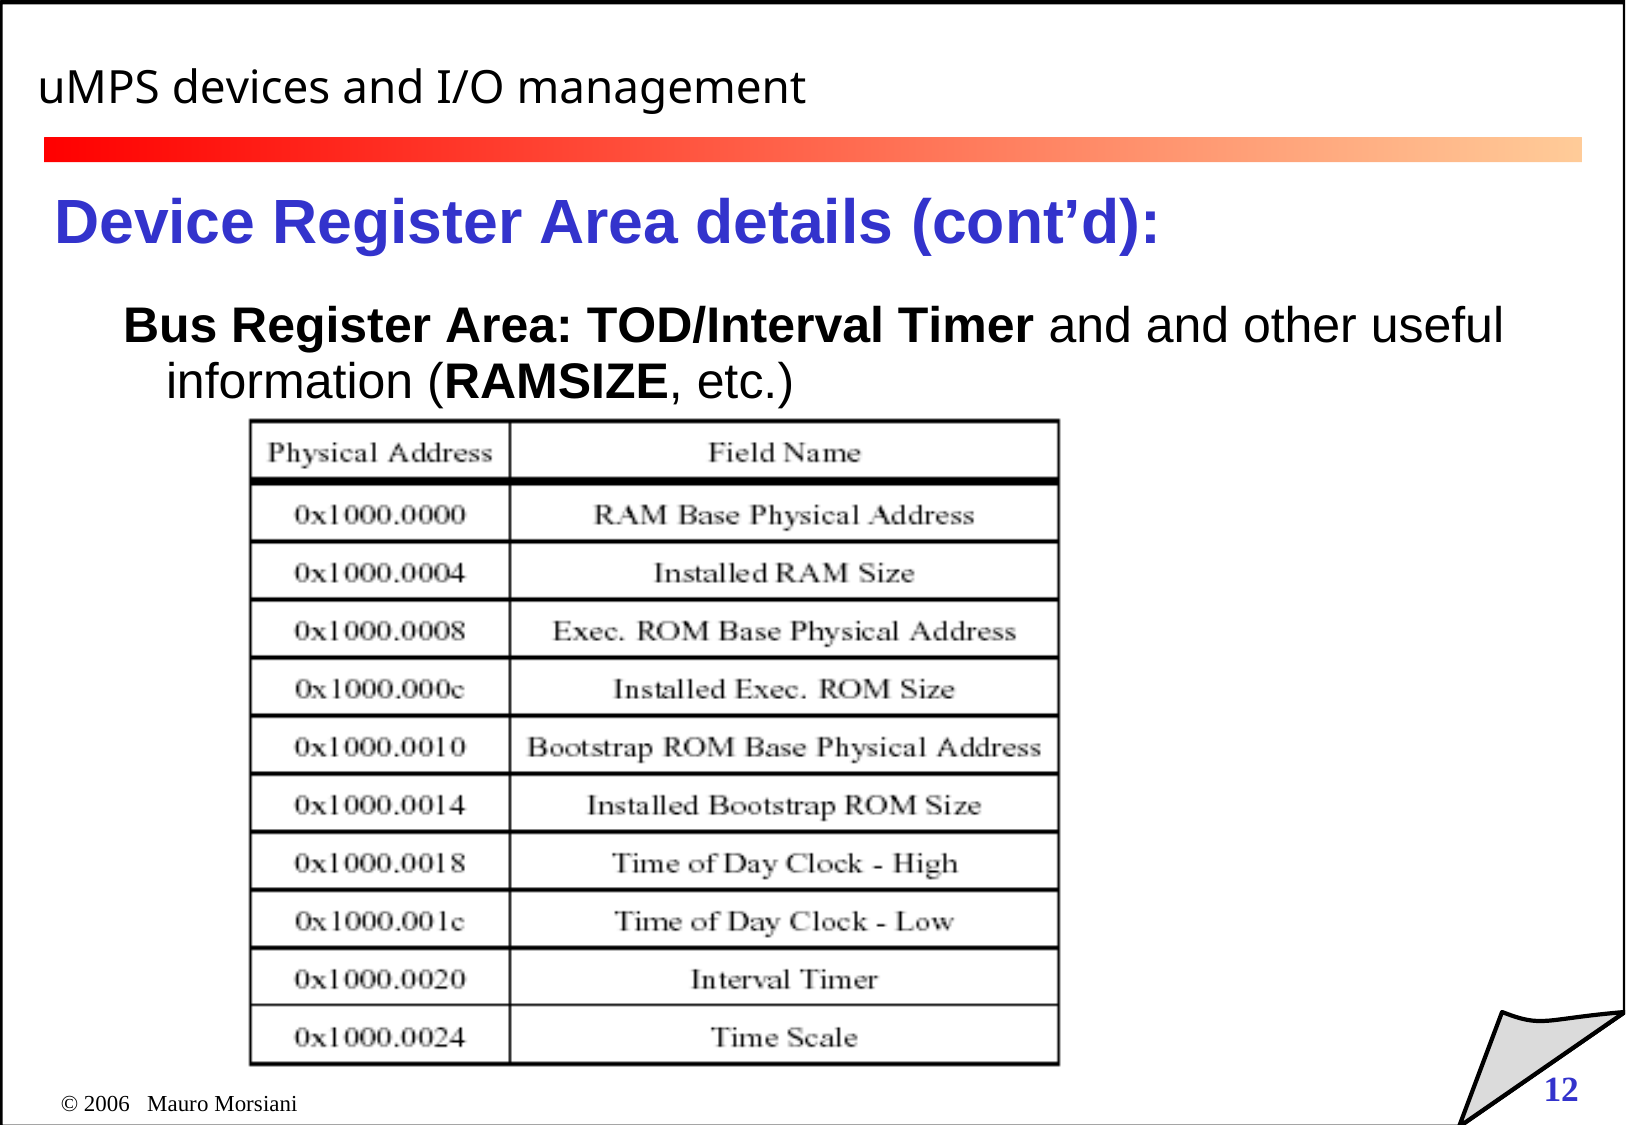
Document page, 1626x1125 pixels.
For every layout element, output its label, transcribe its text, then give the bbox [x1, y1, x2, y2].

title uMPS devices and I/O management [37, 44, 1587, 130]
picture [245, 595, 1073, 1071]
list Device Register Area details (cont’d): Bus Register Area: TOD/Interval Timer and and other useful information (RAMSIZE, etc.) [54, 187, 1557, 595]
